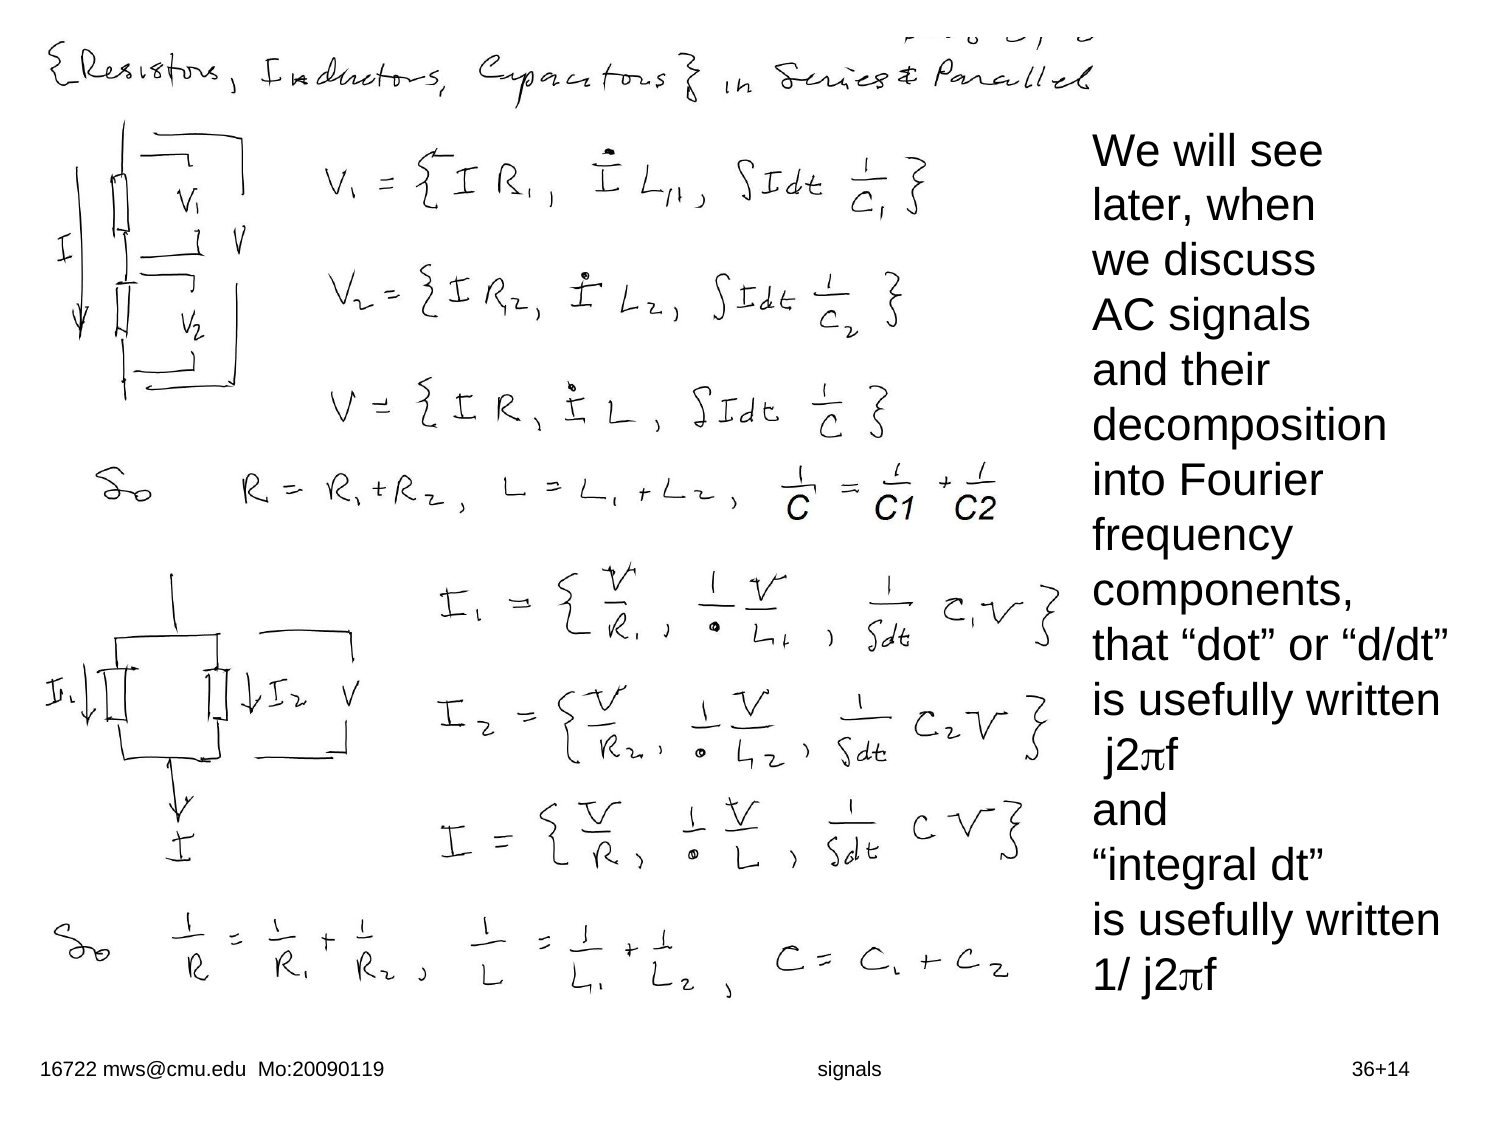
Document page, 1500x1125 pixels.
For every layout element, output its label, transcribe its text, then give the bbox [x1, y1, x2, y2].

picture [24, 37, 1101, 1014]
text_box We will see later, when we discuss AC signals and their decomposition into Fourier frequency components, that “dot” or “d/dt” is usefully written j2f and “integral dt” is usefully written 1/ j2f [1077, 112, 1464, 1008]
